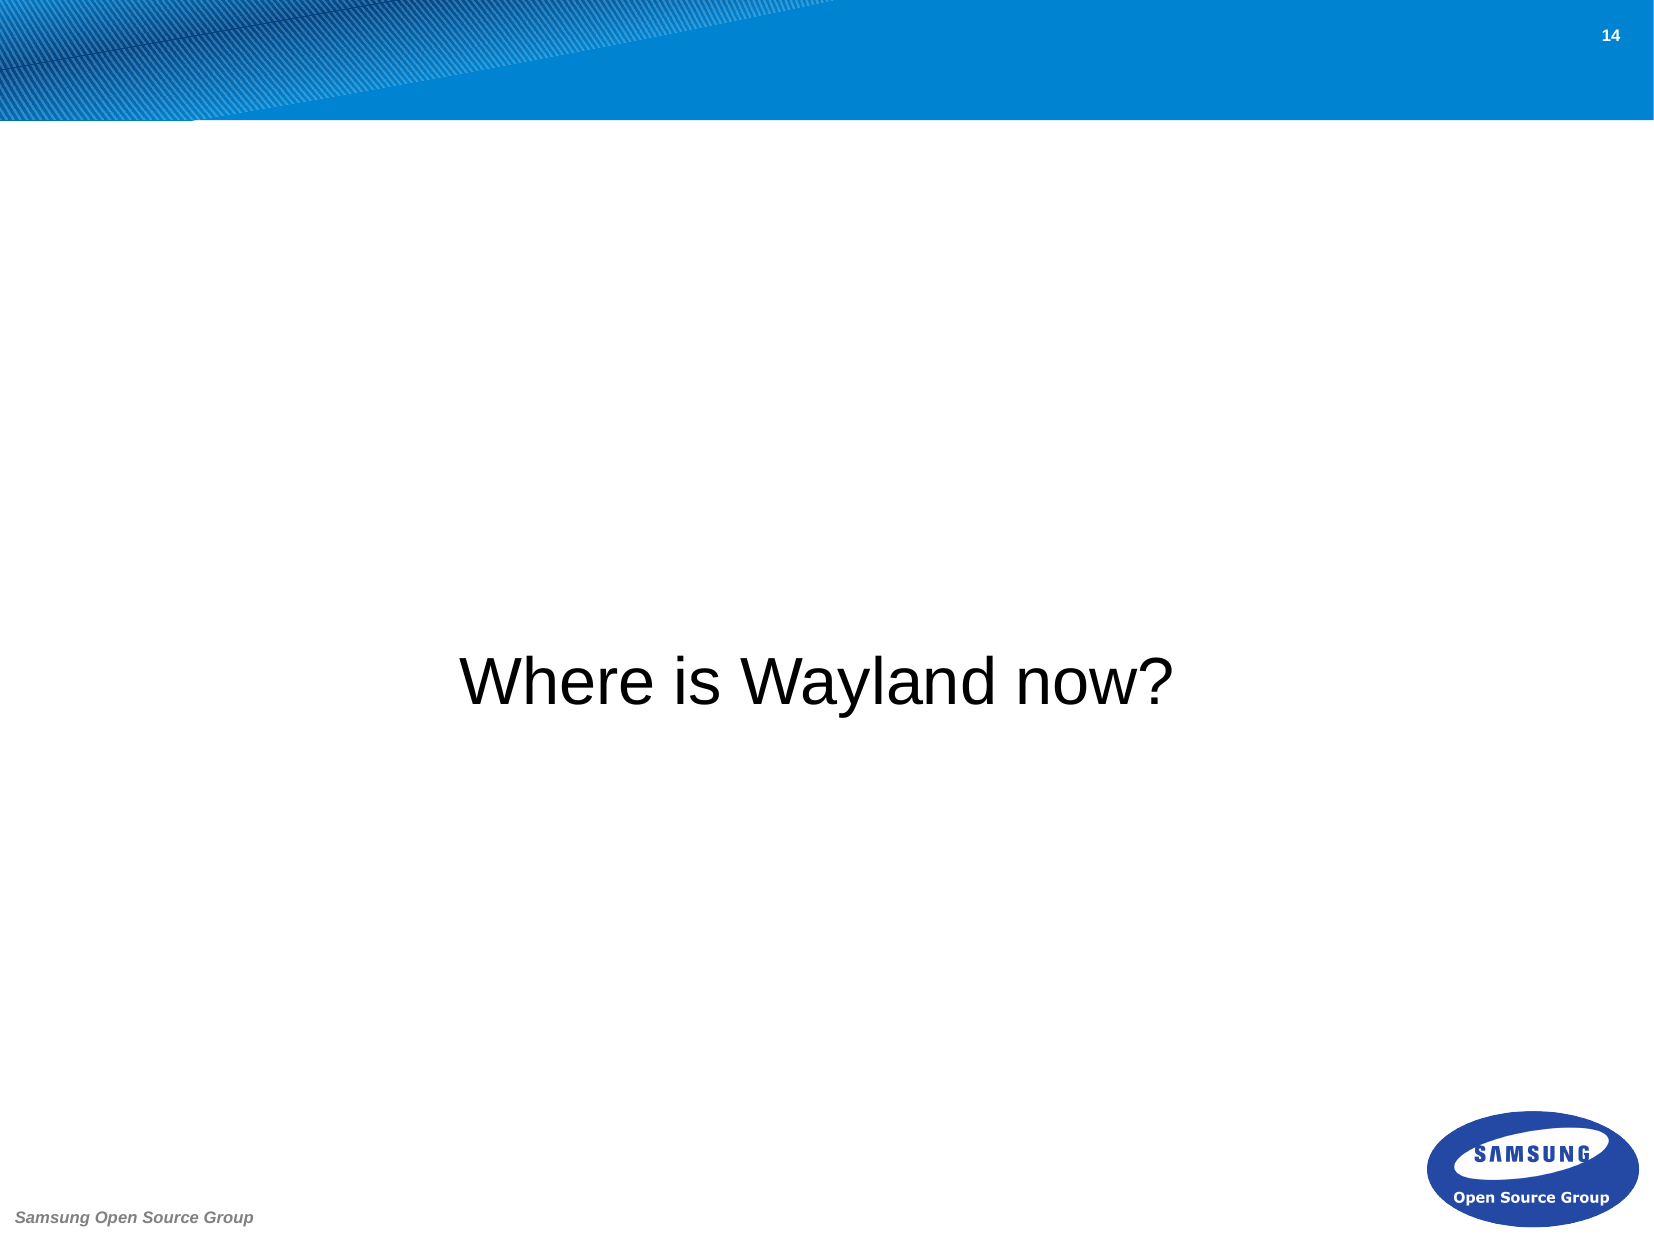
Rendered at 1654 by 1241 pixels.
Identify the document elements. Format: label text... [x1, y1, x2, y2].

picture [1425, 1109, 1641, 1230]
subtitle Where is Wayland now? [90, 225, 1545, 1141]
